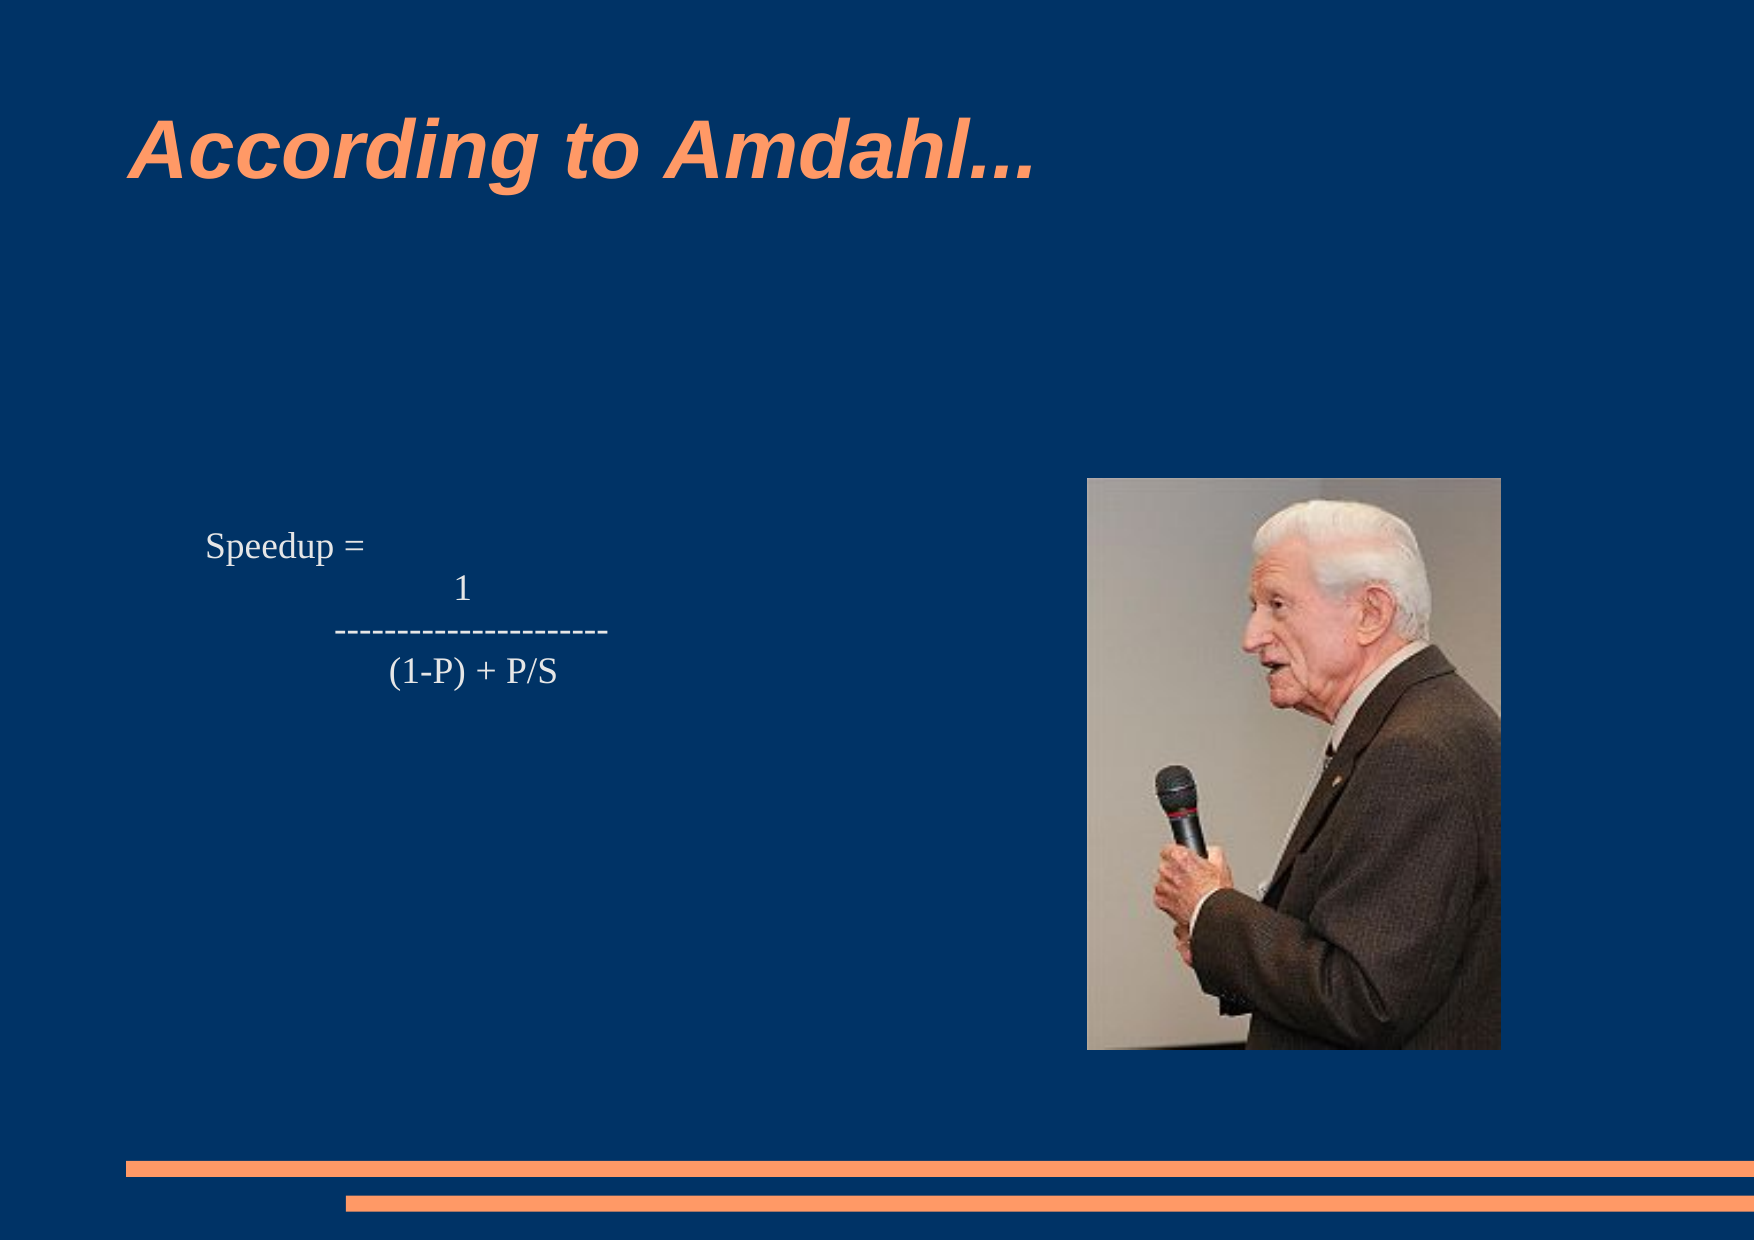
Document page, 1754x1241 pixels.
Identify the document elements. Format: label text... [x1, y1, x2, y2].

title According to Amdahl... [128, 46, 1627, 254]
picture [1087, 478, 1501, 1051]
text_box Speedup = 1 ---------------------- (1-P) + P/S [187, 525, 644, 711]
